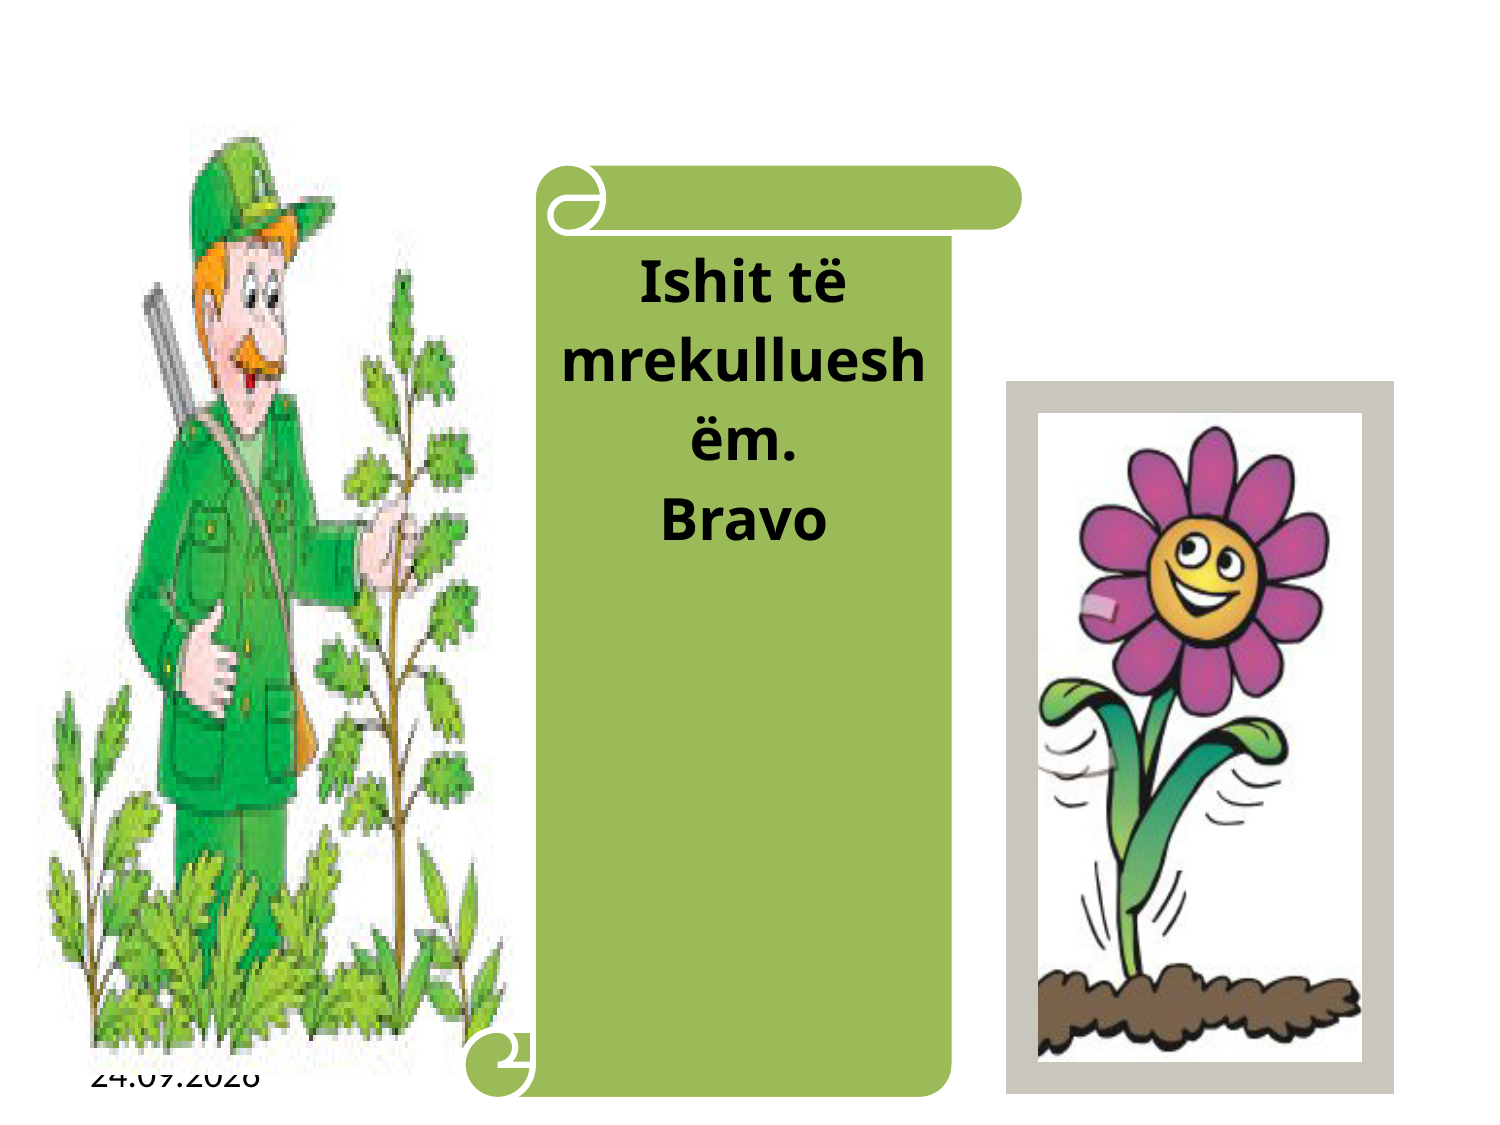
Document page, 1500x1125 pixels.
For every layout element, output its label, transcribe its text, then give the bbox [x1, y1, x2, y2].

picture [1037, 412, 1363, 1063]
text_box Ishit të mrekullueshëm. Bravo [462, 162, 1025, 1101]
text_box 3/18/2020 [75, 1075, 425, 1103]
picture [37, 125, 513, 1075]
